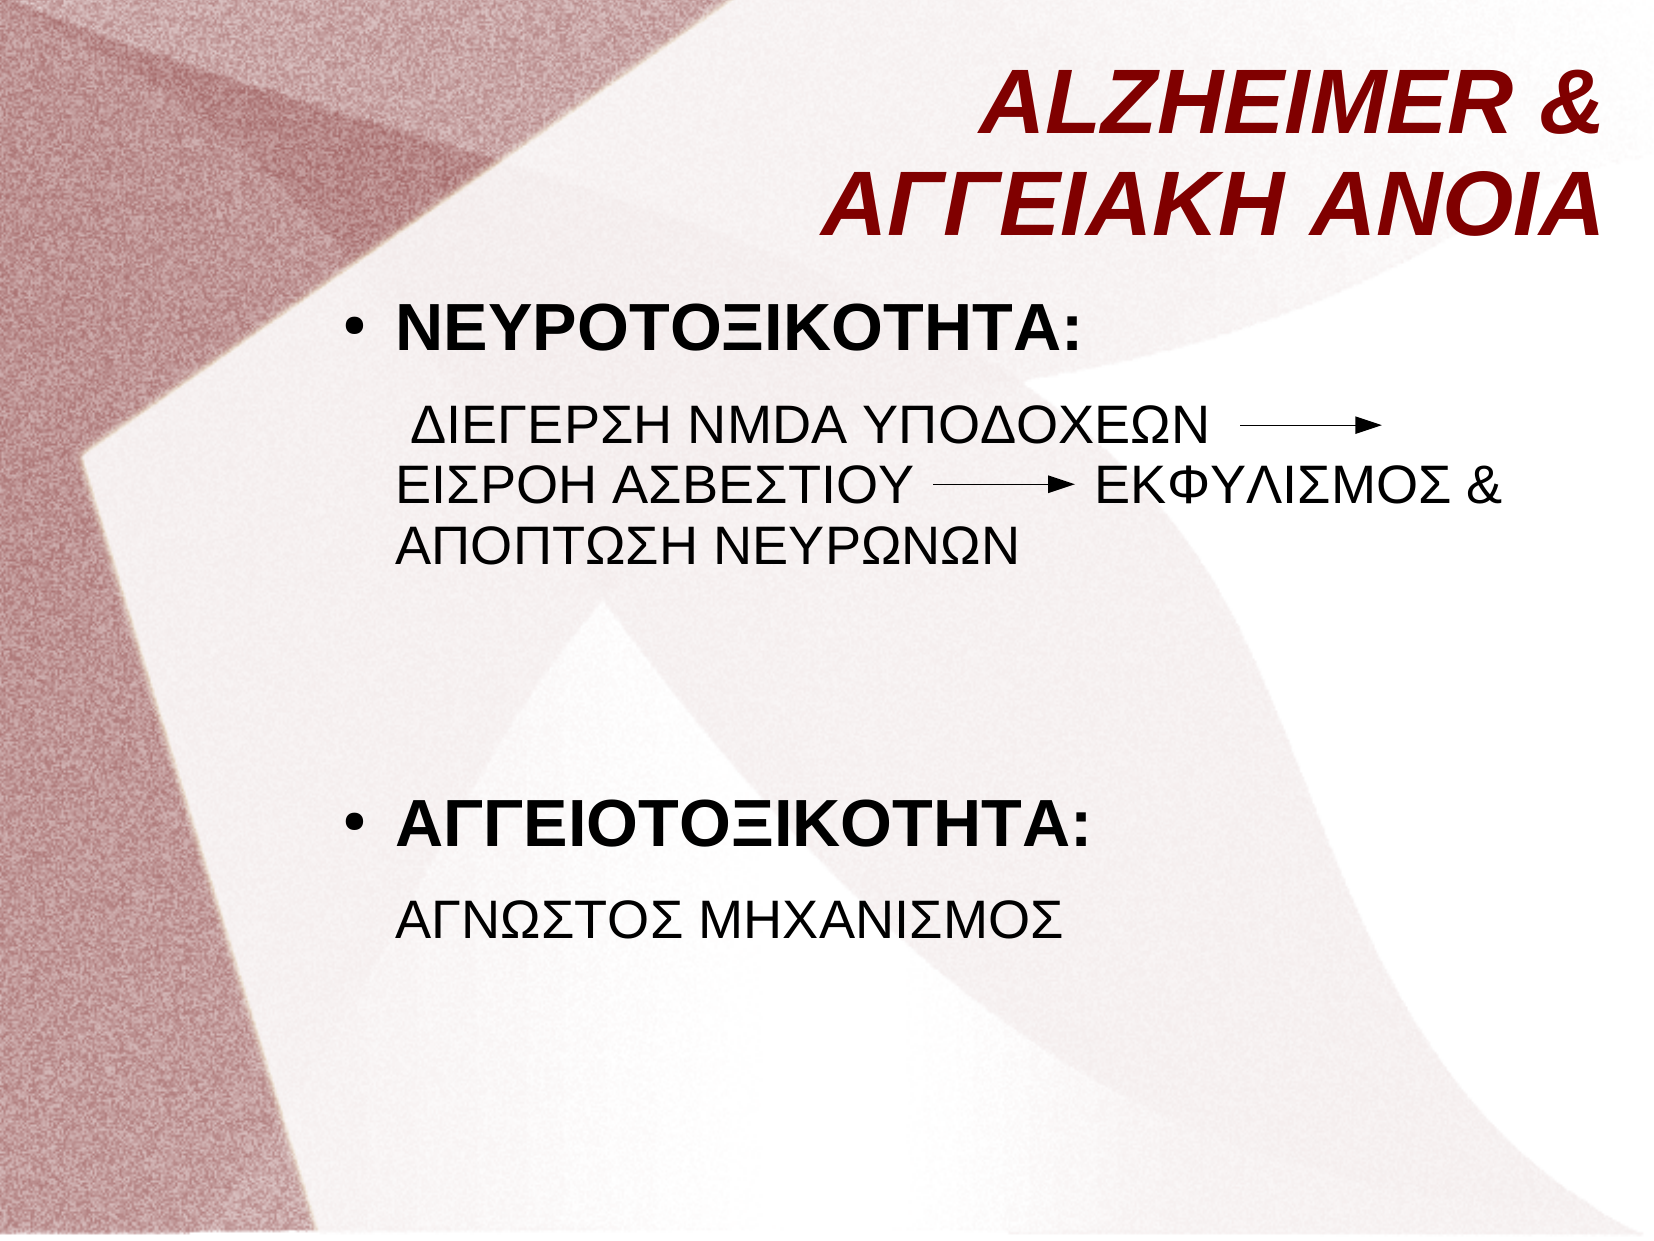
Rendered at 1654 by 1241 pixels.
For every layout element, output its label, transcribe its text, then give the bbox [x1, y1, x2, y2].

list ΝΕΥΡΟΤΟΞΙΚΟΤΗΤΑ: ΔΙΕΓΕΡΣΗ ΝΜDA ΥΠΟΔΟΧΕΩΝ ΕΙΣΡΟΗ ΑΣΒΕΣΤΙΟΥ ΕΚΦΥΛΙΣΜΟΣ & ΑΠΟΠΤΩΣΗ ΝΕΥΡΩΝΩΝ ΑΓΓΕΙΟΤΟΞΙΚΟΤΗΤΑ: ΑΓΝΩΣΤΟΣ ΜΗΧΑΝΙΣΜΟΣ [324, 290, 1601, 1241]
title ALZHEIMER & ΑΓΓΕΙΑΚΗ ΑΝΟΙΑ [596, 49, 1607, 257]
picture [0, 0, 1654, 1241]
